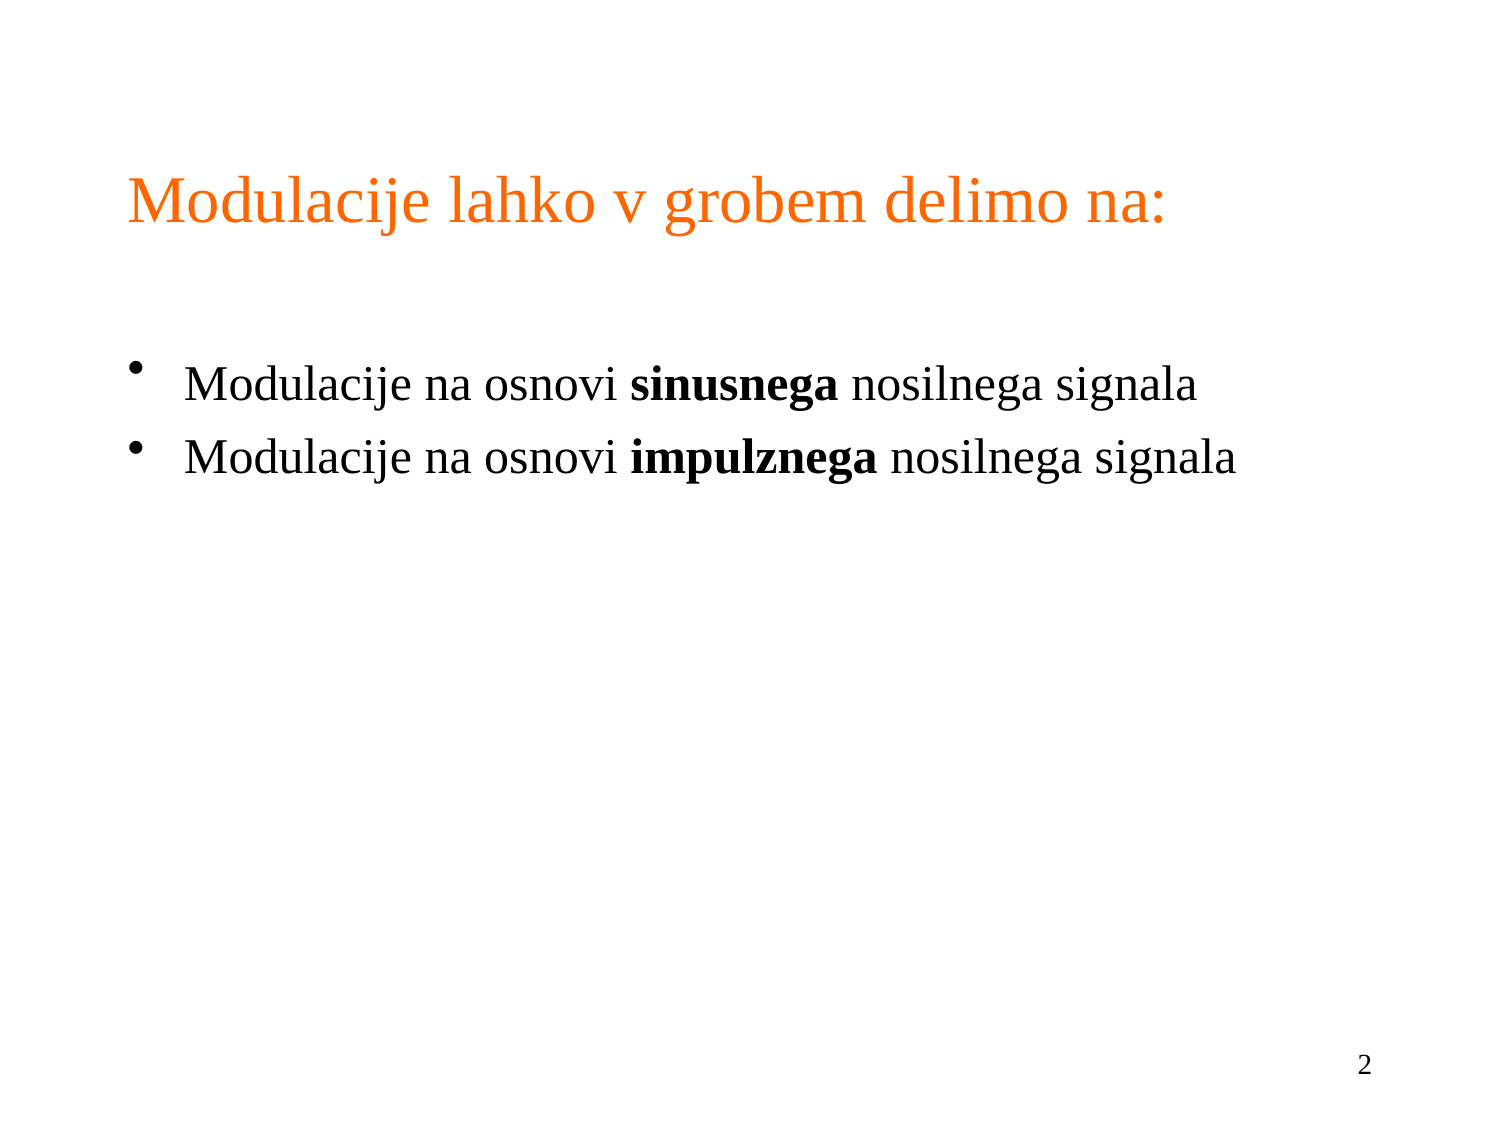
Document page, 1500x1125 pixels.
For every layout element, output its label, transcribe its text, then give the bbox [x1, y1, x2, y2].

list Modulacije na osnovi sinusnega nosilnega signala Modulacije na osnovi impulznega nosilnega signala [112, 326, 1388, 1002]
slide_number <number> [1074, 1025, 1388, 1100]
title Modulacije lahko v grobem delimo na: [112, 101, 1388, 290]
